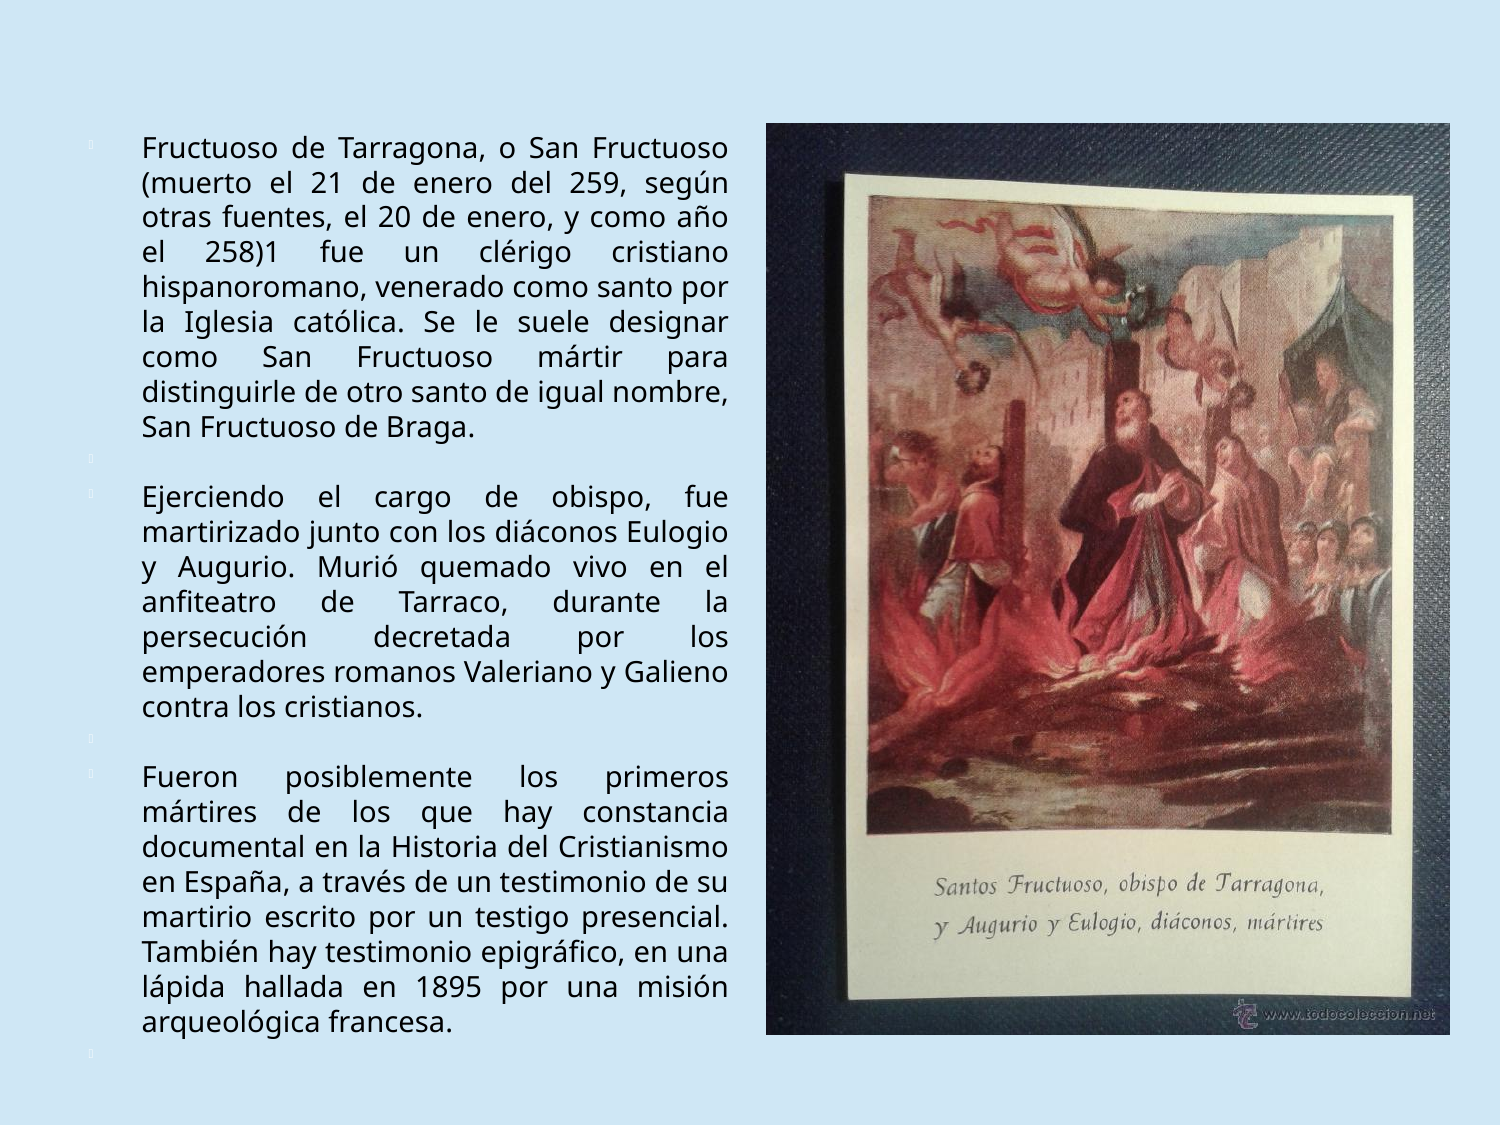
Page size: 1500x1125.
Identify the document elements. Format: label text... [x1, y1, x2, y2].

picture [766, 123, 1450, 1035]
text_box Fructuoso de Tarragona, o San Fructuoso (muerto el 21 de enero del 259, según otras fuentes, el 20 de enero, y como año el 258)1 fue un clérigo cristiano hispanoromano, venerado como santo por la Iglesia católica. Se le suele designar como San Fructuoso mártir para distinguirle de otro santo de igual nombre, San Fructuoso de Braga. Ejerciendo el cargo de obispo, fue martirizado junto con los diáconos Eulogio y Augurio. Murió quemado vivo en el anfiteatro de Tarraco, durante la persecución decretada por los emperadores romanos Valeriano y Galieno contra los cristianos. Fueron posiblemente los primeros mártires de los que hay constancia documental en la Historia del Cristianismo en España, a través de un testimonio de su martirio escrito por un testigo presencial. También hay testimonio epigráfico, en una lápida hallada en 1895 por una misión arqueológica francesa. [70, 128, 730, 981]
